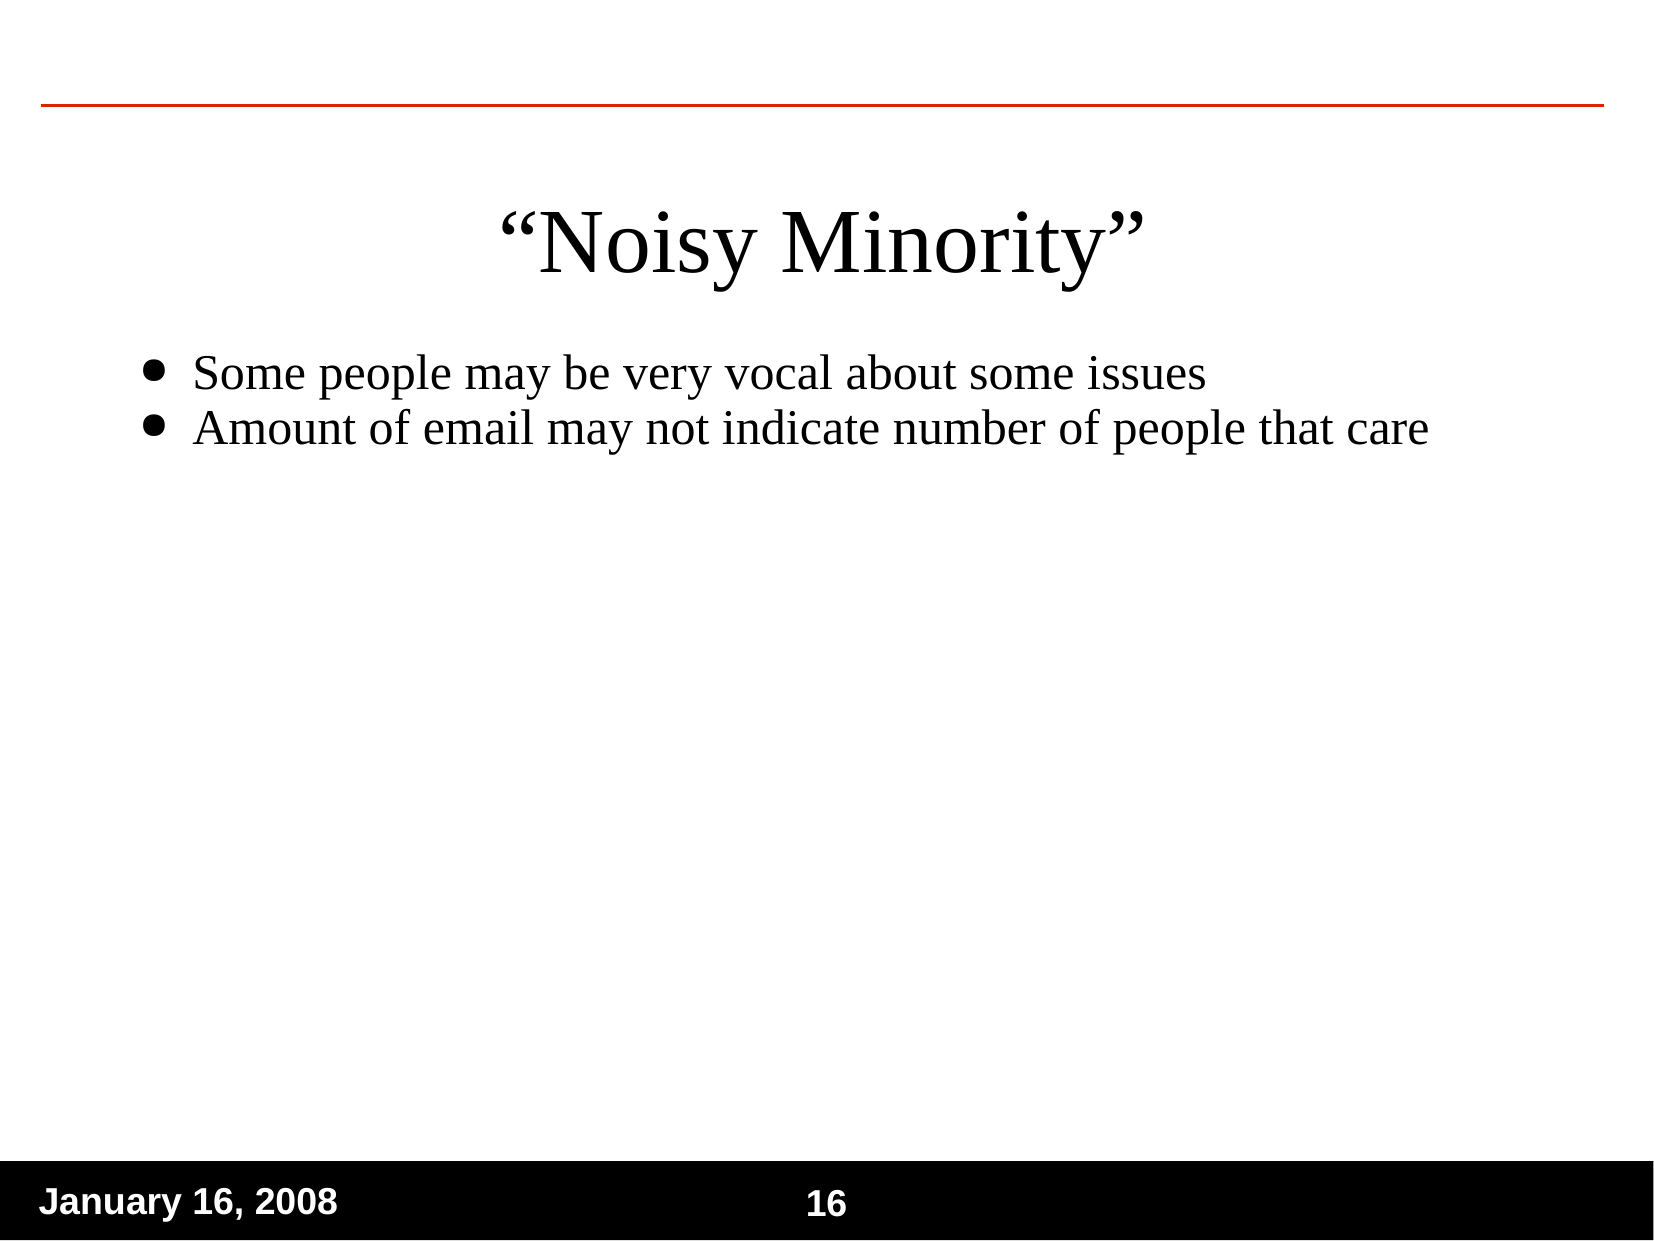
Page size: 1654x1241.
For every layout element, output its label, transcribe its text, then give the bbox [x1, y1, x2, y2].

title “Noisy Minority” [117, 137, 1530, 346]
list Some people may be very vocal about some issues Amount of email may not indicate number of people that care [121, 344, 1534, 1127]
